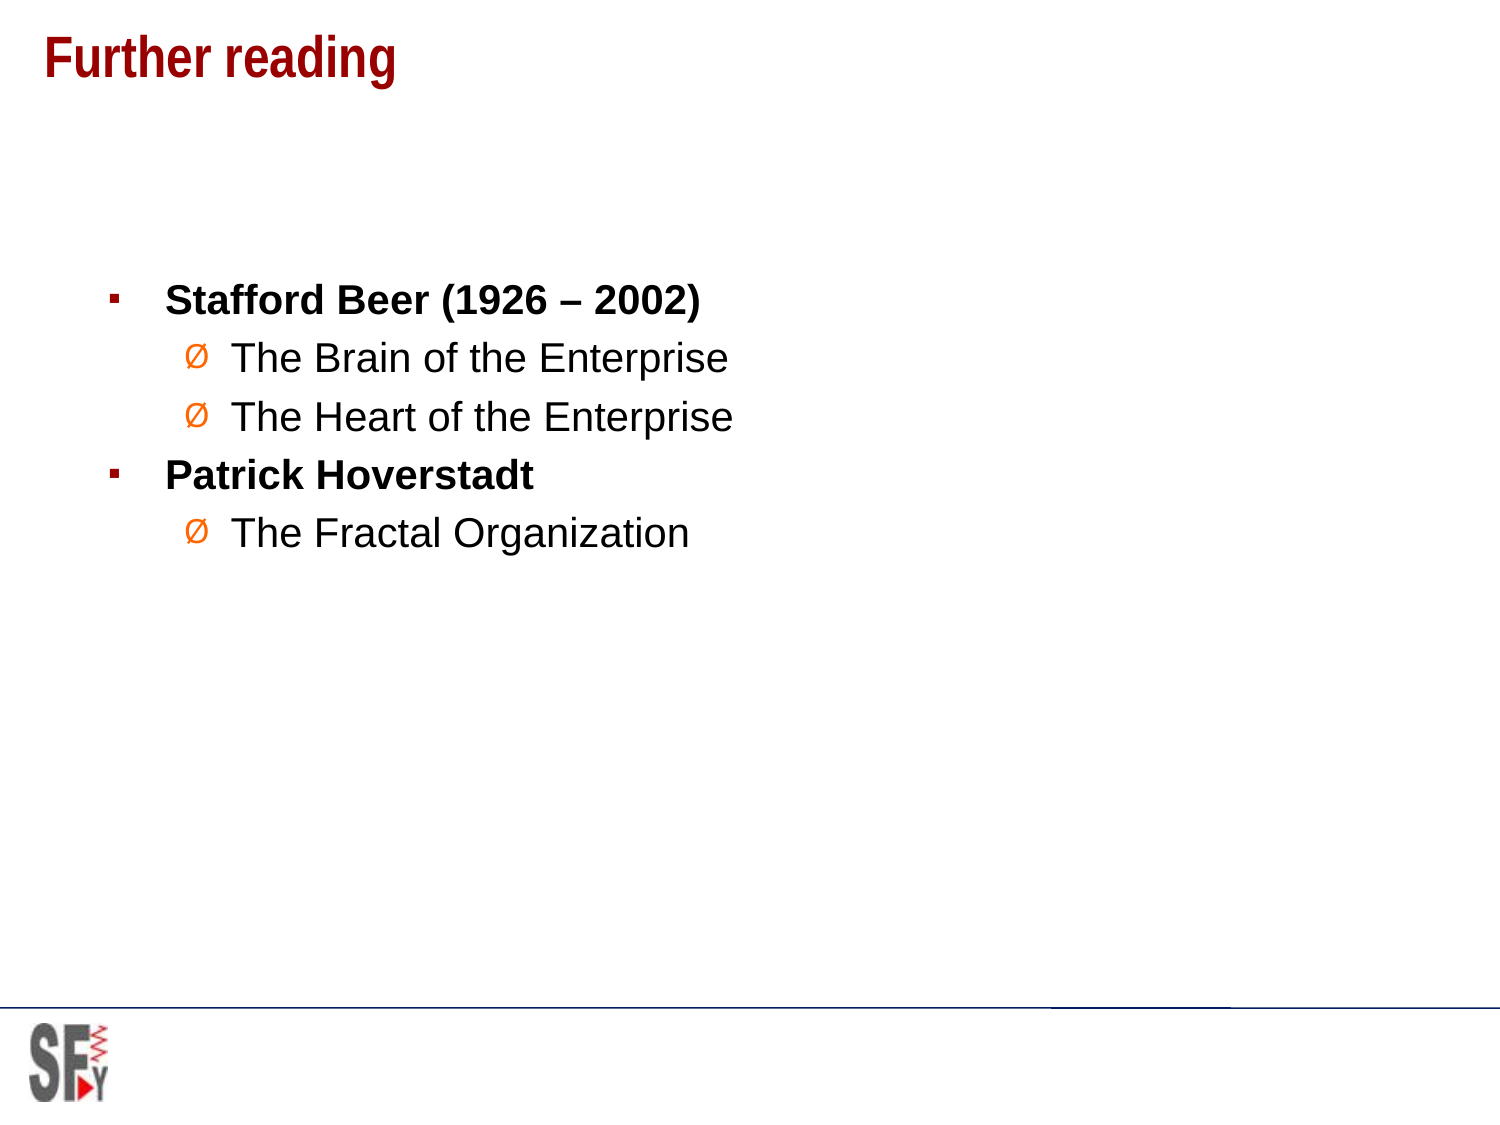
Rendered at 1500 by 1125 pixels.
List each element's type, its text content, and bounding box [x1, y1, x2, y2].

picture [29, 1023, 108, 1102]
list Stafford Beer (1926 – 2002) The Brain of the Enterprise The Heart of the Enterprise Patrick Hoverstadt The Fractal Organization [93, 257, 1414, 986]
title Further reading [29, 12, 1471, 138]
